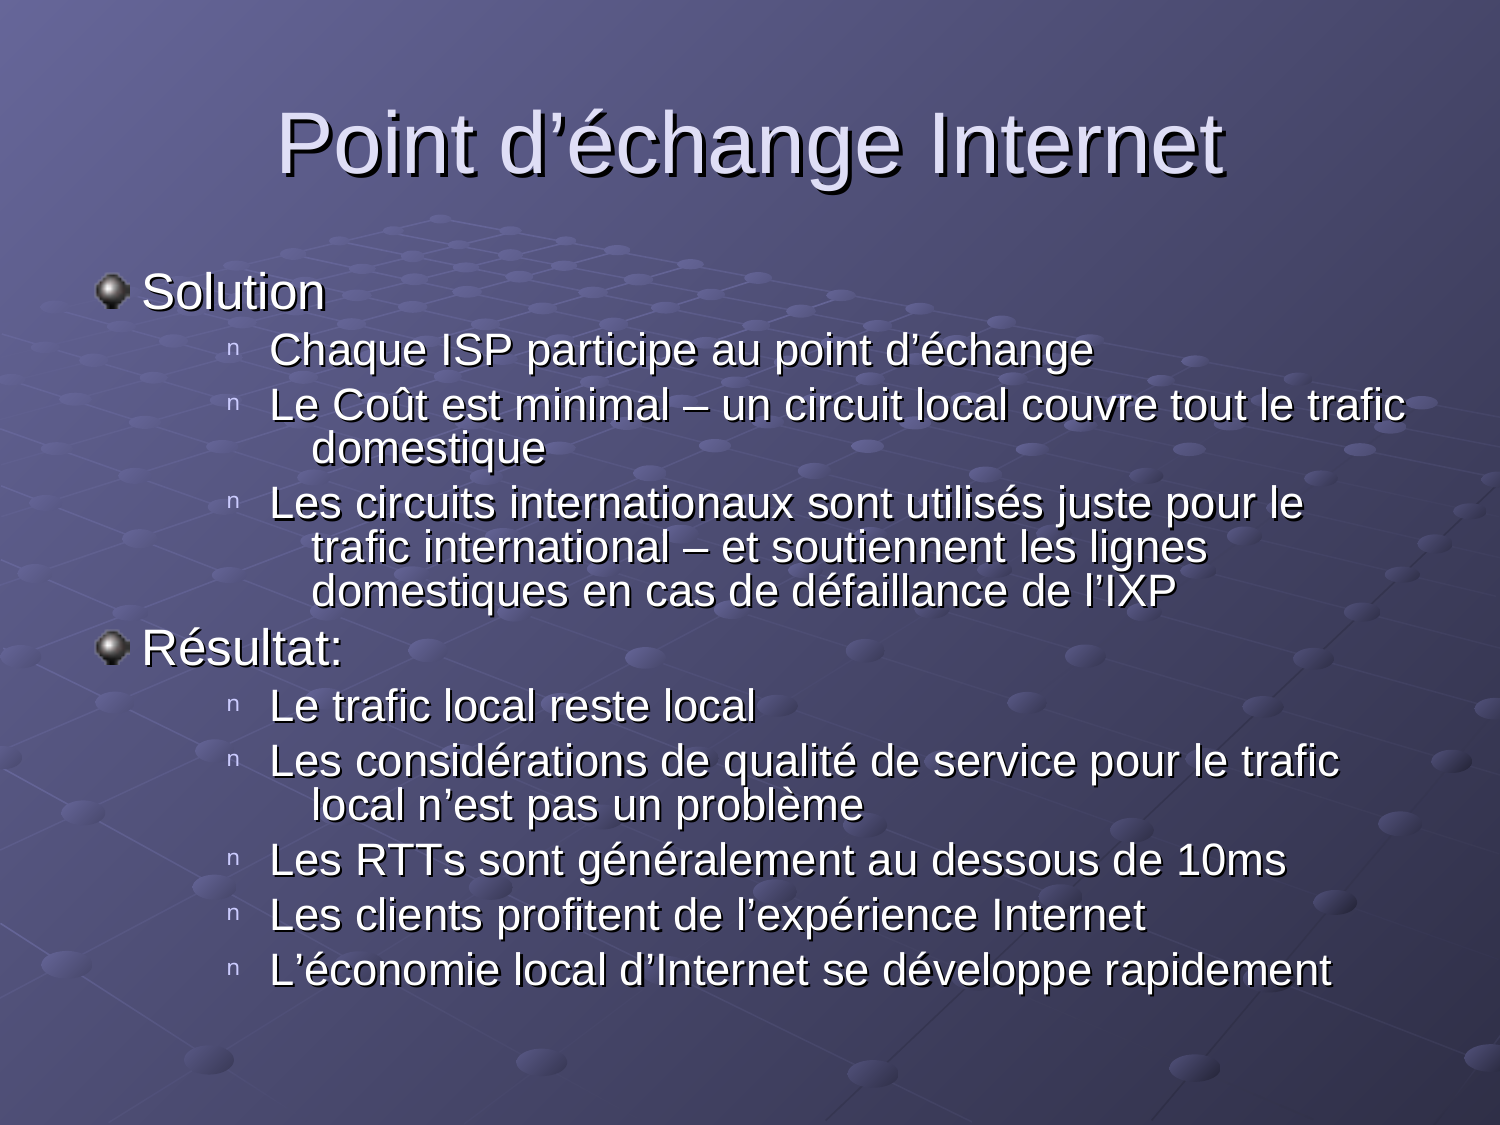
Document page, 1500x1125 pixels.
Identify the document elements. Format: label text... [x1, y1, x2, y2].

title Point d’échange Internet [75, 45, 1426, 233]
list Solution Chaque ISP participe au point d’échange Le Coût est minimal – un circuit local couvre tout le trafic domestique Les circuits internationaux sont utilisés juste pour le trafic international – et soutiennent les lignes domestiques en cas de défaillance de l’IXP Résultat: Le trafic local reste local Les considérations de qualité de service pour le trafic local n’est pas un problème Les RTTs sont généralement au dessous de 10ms Les clients profitent de l’expérience Internet L’économie local d’Internet se développe rapidement [75, 262, 1426, 1007]
